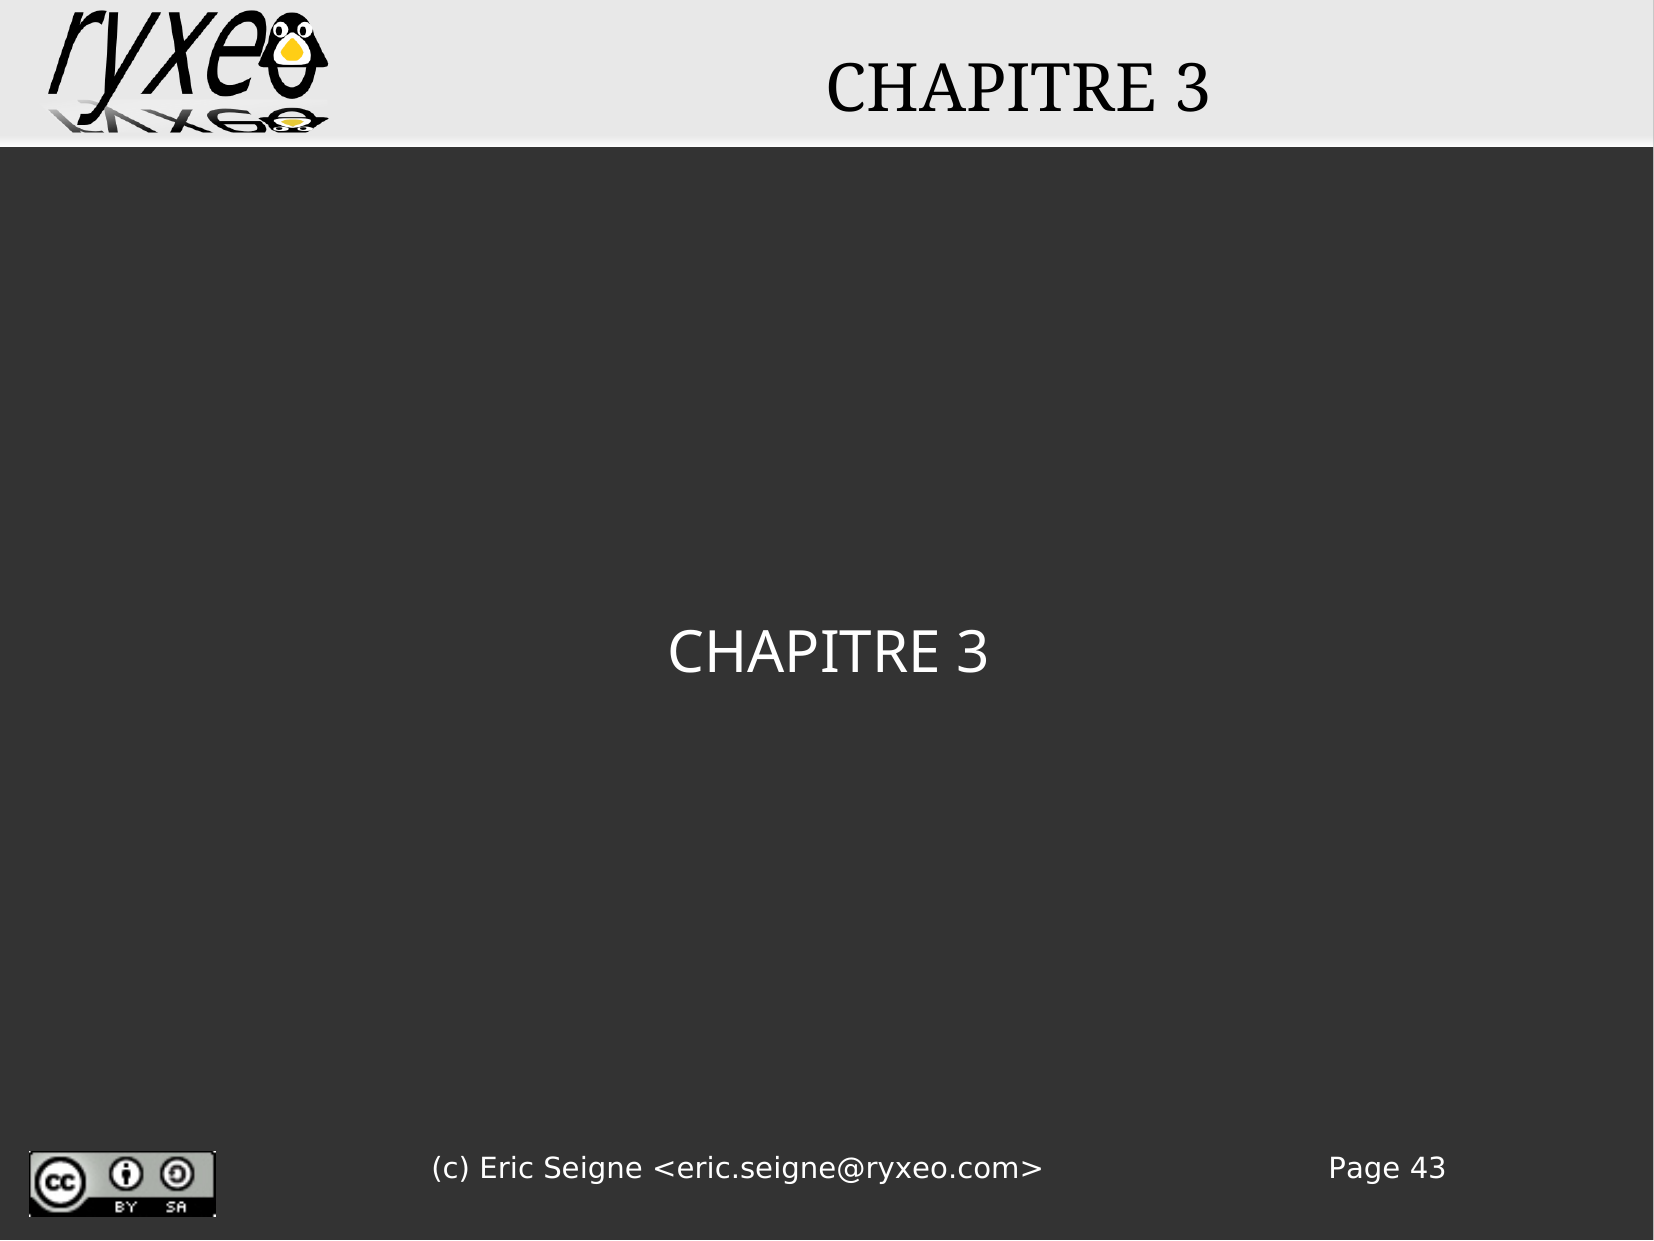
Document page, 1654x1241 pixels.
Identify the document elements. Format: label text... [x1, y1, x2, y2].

title CHAPITRE 3 [442, 36, 1595, 135]
picture [29, 1151, 216, 1217]
picture [0, 0, 1654, 147]
list CHAPITRE 3 [118, 295, 1522, 1117]
